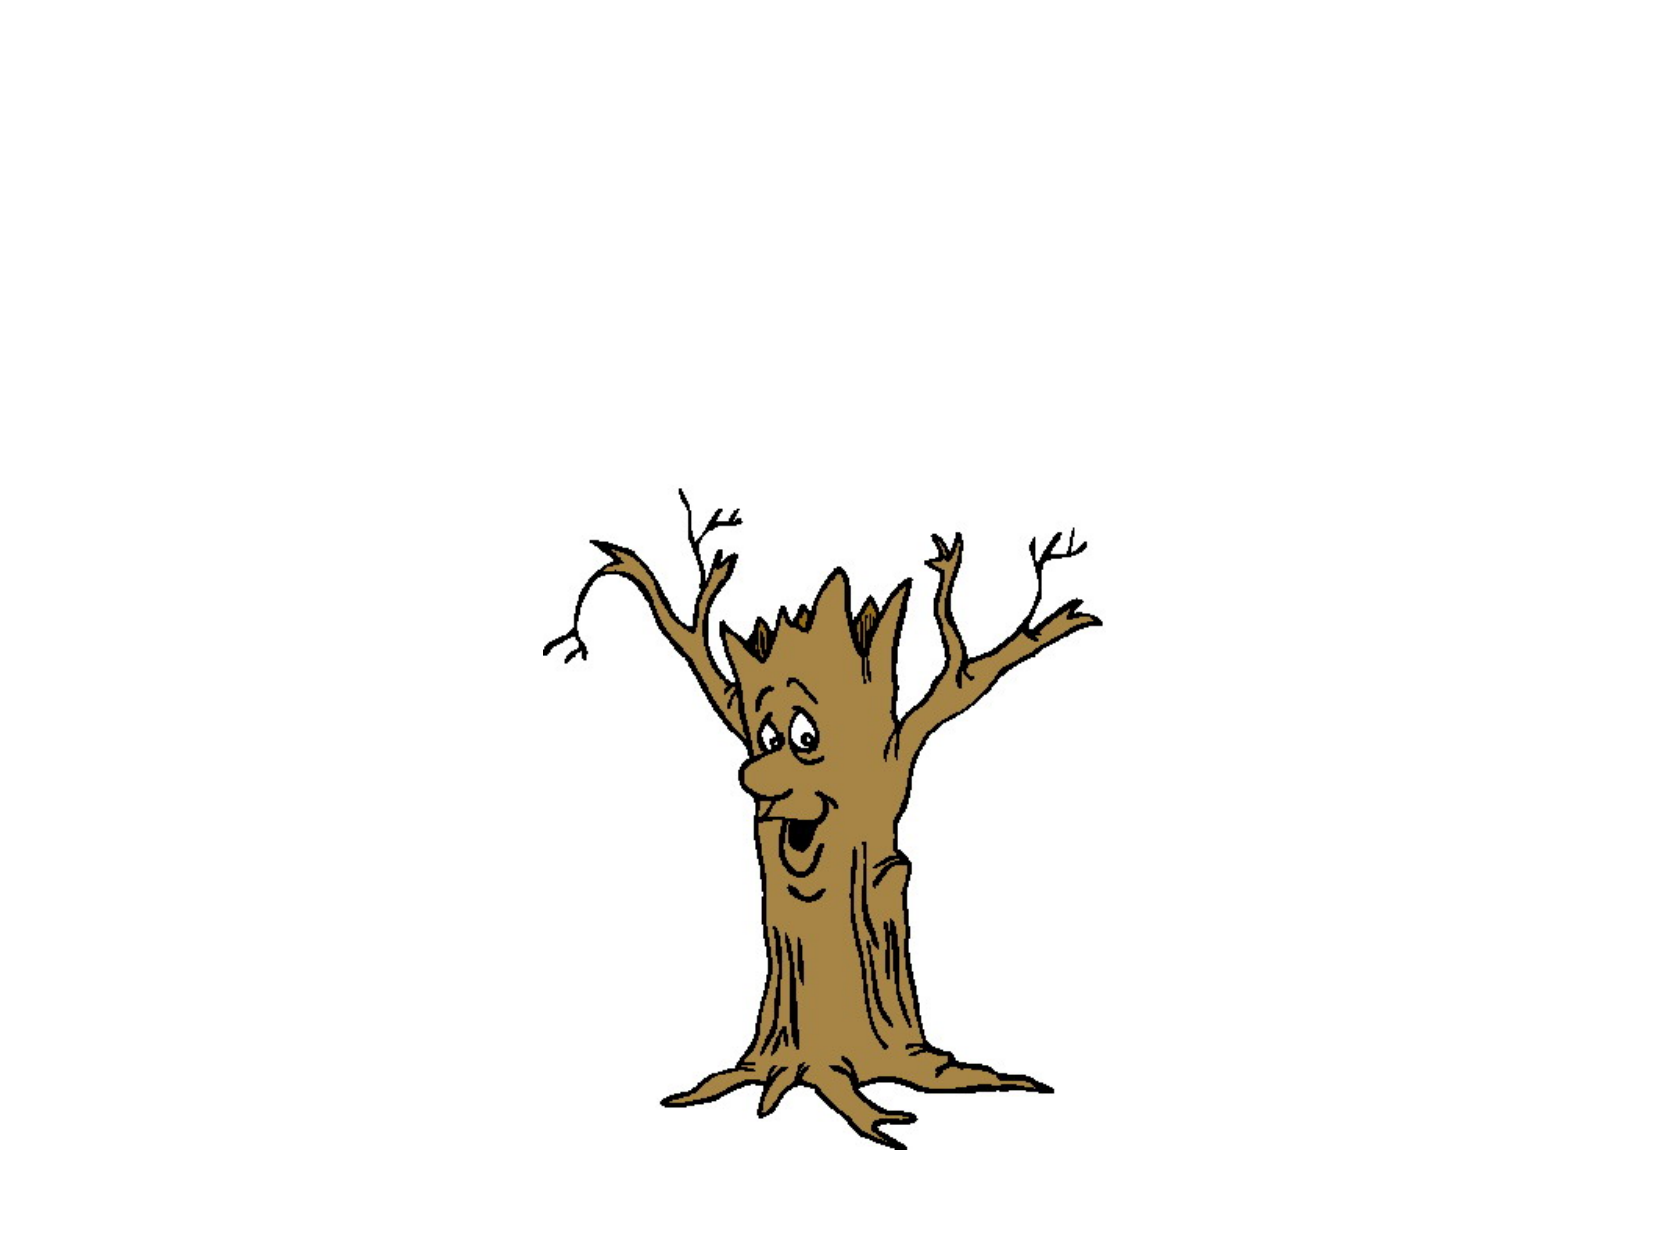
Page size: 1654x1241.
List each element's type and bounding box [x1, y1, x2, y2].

picture [543, 484, 1106, 1150]
